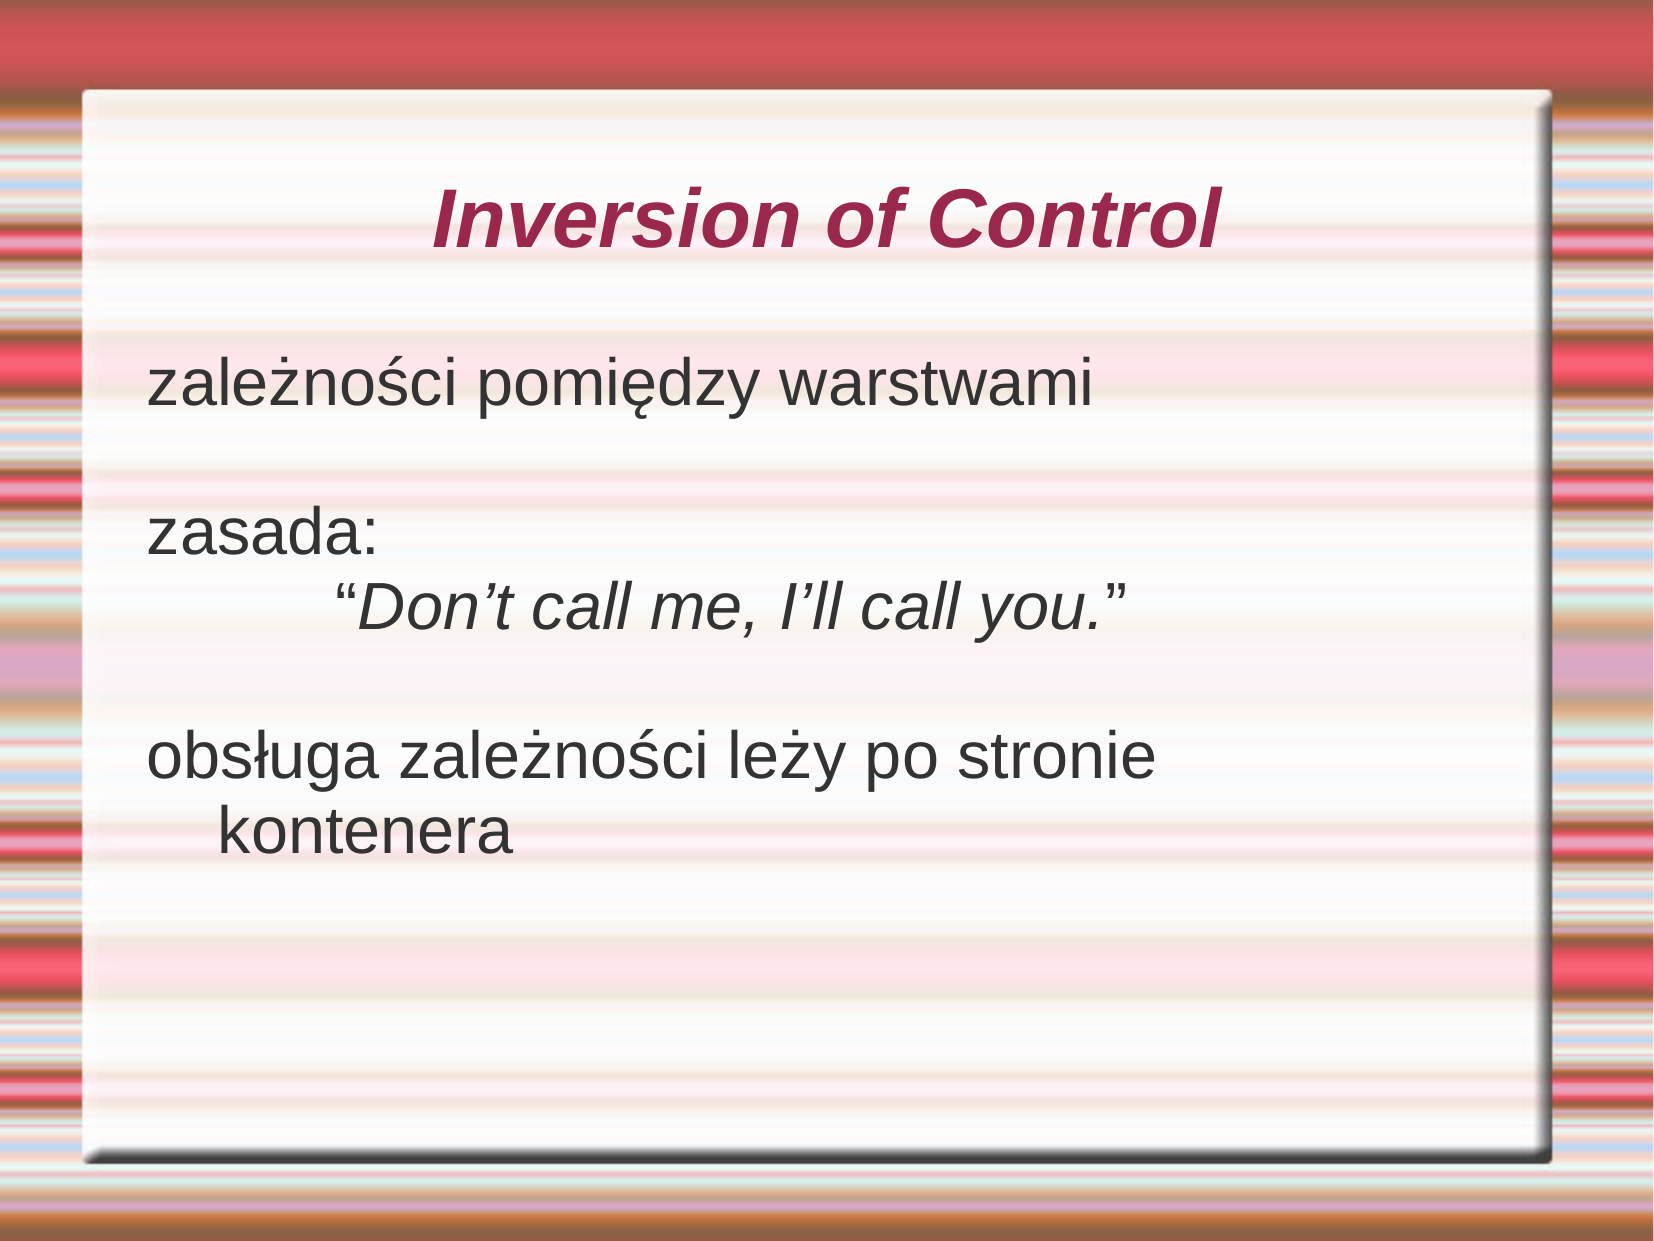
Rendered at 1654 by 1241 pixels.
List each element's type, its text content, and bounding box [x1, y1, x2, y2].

title Inversion of Control [121, 114, 1534, 322]
list zależności pomiędzy warstwami zasada: “Don’t call me, I’ll call you.” obsługa zależności leży po stronie kontenera [134, 344, 1516, 1127]
picture [0, 0, 1654, 1241]
